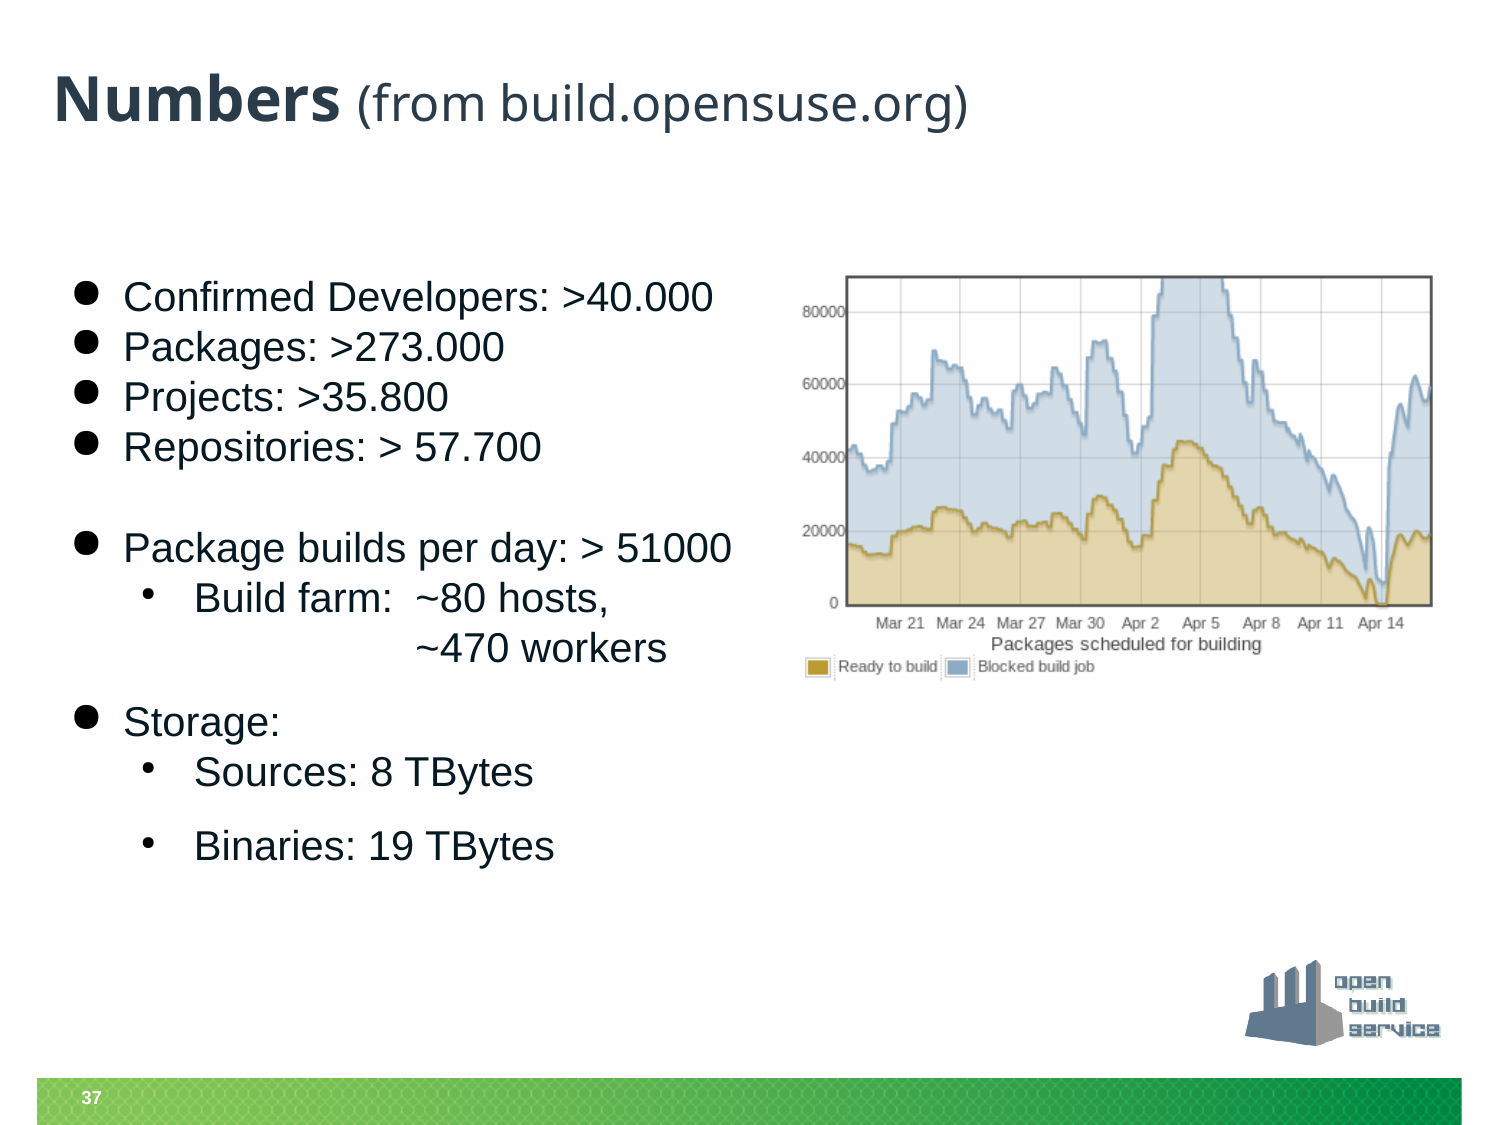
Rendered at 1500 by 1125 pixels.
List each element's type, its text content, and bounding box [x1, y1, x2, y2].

picture [1245, 960, 1441, 1046]
picture [765, 257, 1456, 698]
title Numbers (from build.opensuse.org) [37, 51, 1388, 209]
picture [37, 1078, 1462, 1125]
list Confirmed Developers: >40.000 Packages: >273.000 Projects: >35.800 Repositories: > 57.700 Package builds per day: > 51000 Build farm: ~80 hosts, ~470 workers Storage: Sources: 8 TBytes Binaries: 19 TBytes [37, 262, 1388, 1005]
